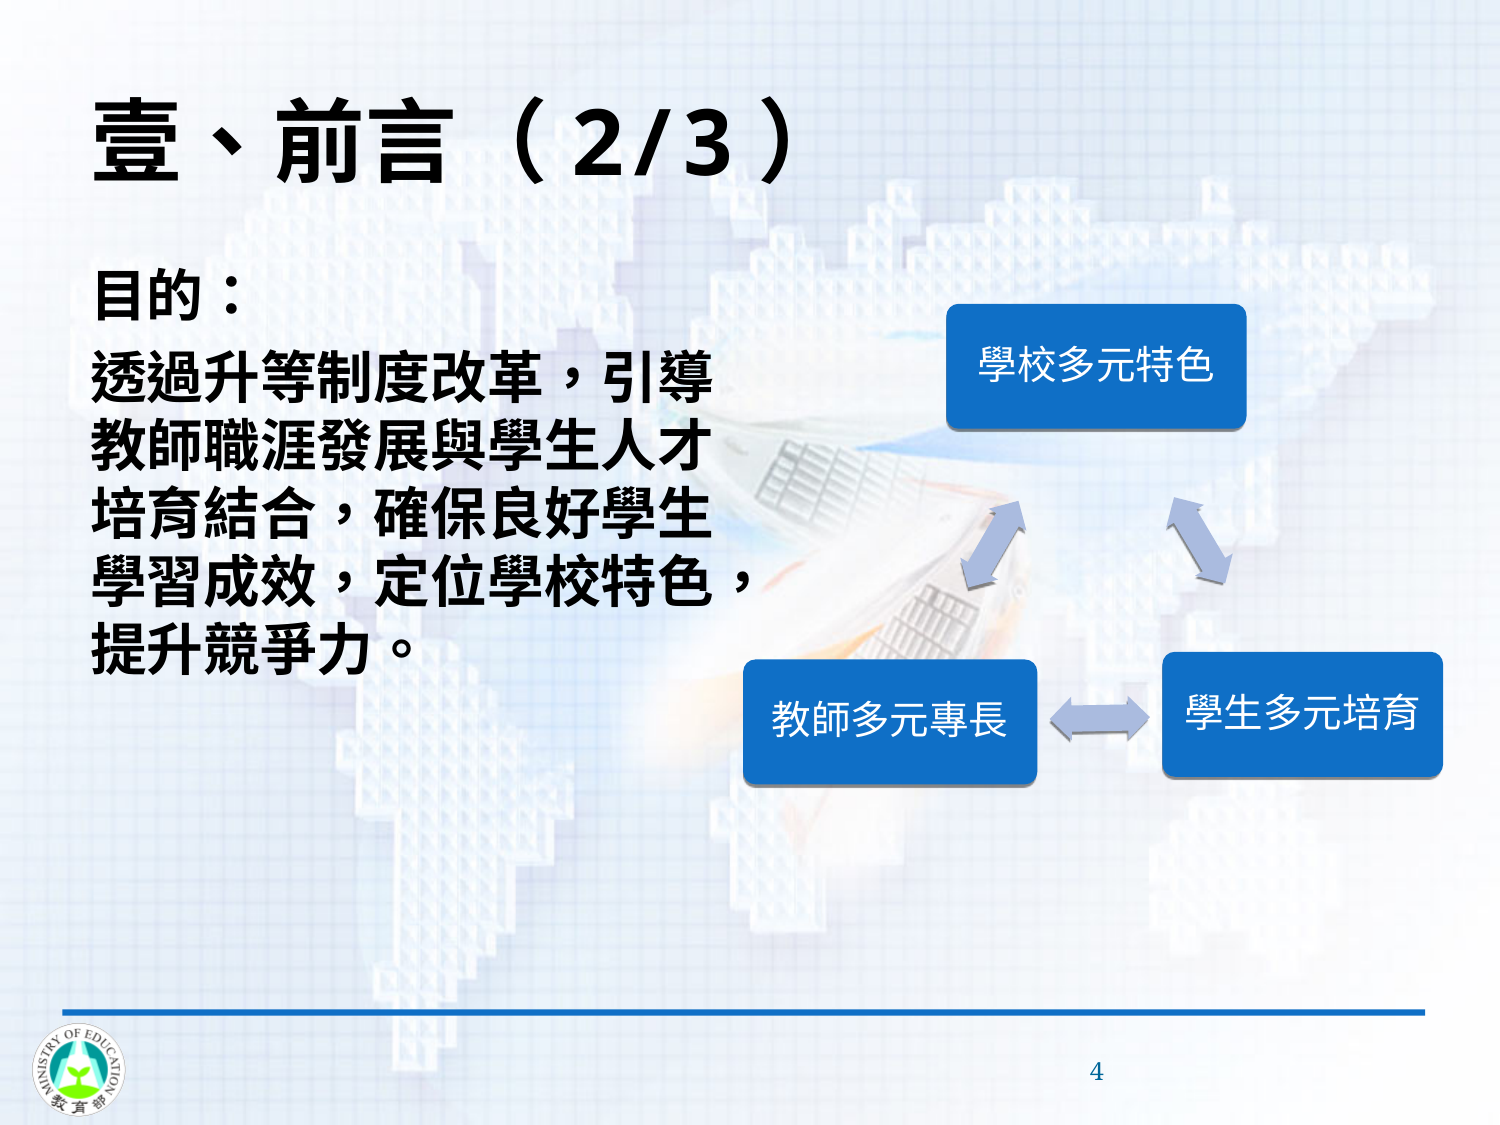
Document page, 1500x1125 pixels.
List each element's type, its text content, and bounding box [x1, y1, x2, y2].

text_box [1166, 497, 1233, 584]
list 目的： 透過升等制度改革，引導教師職涯發展與學生人才培育結合，確保良好學生學習成效，定位學校特色，提升競爭力。 [75, 251, 738, 692]
text_box [960, 500, 1027, 588]
text_box [1049, 695, 1150, 741]
text_box 學生多元培育 [1162, 651, 1444, 777]
text_box [23, 316, 686, 629]
text_box 學校多元特色 [946, 303, 1247, 429]
text_box [1074, 1042, 1426, 1103]
title 壹、前言（2/3） [75, 45, 1426, 233]
text_box 教師多元專長 [743, 659, 1038, 785]
